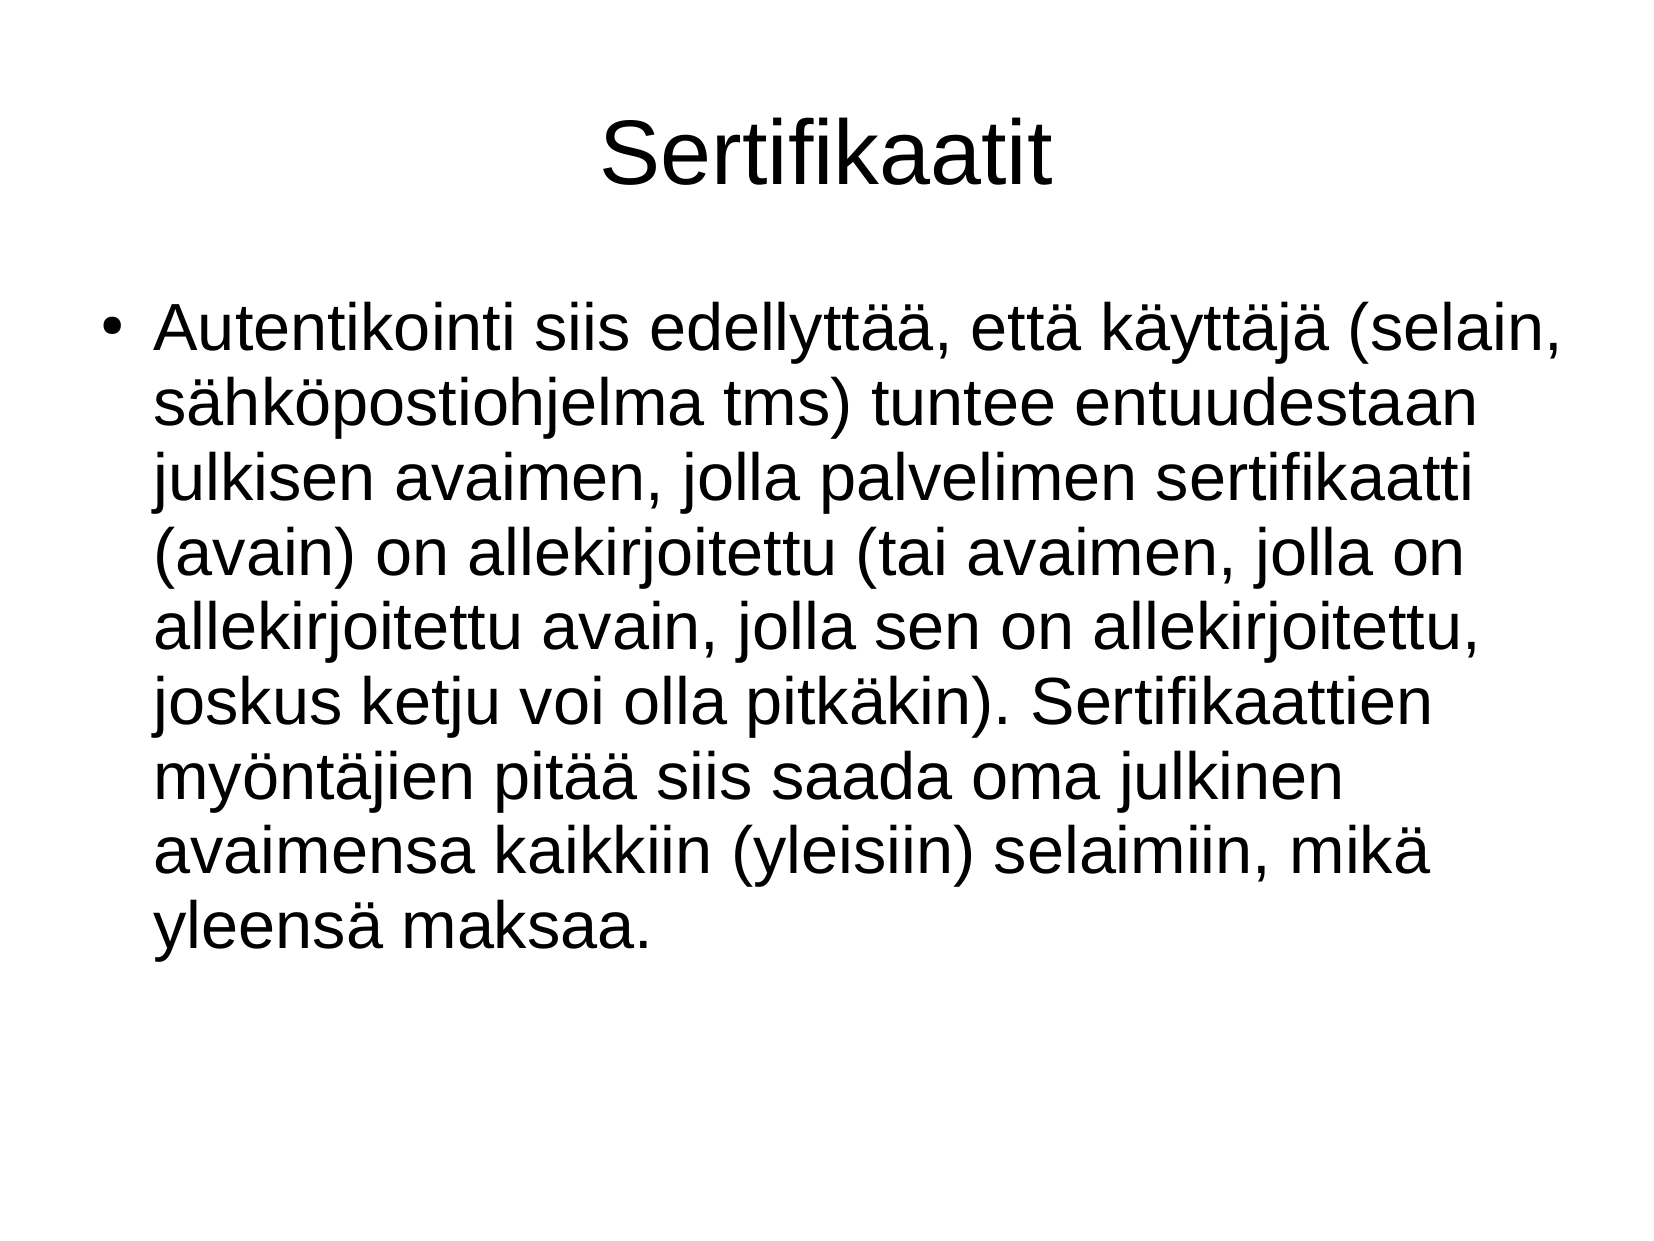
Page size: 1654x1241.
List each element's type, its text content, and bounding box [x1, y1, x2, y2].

title Sertifikaatit [82, 49, 1571, 257]
list Autentikointi siis edellyttää, että käyttäjä (selain, sähköpostiohjelma tms) tuntee entuudestaan julkisen avaimen, jolla palvelimen sertifikaatti (avain) on allekirjoitettu (tai avaimen, jolla on allekirjoitettu avain, jolla sen on allekirjoitettu, joskus ketju voi olla pitkäkin). Sertifikaattien myöntäjien pitää siis saada oma julkinen avaimensa kaikkiin (yleisiin) selaimiin, mikä yleensä maksaa. [82, 290, 1571, 1010]
